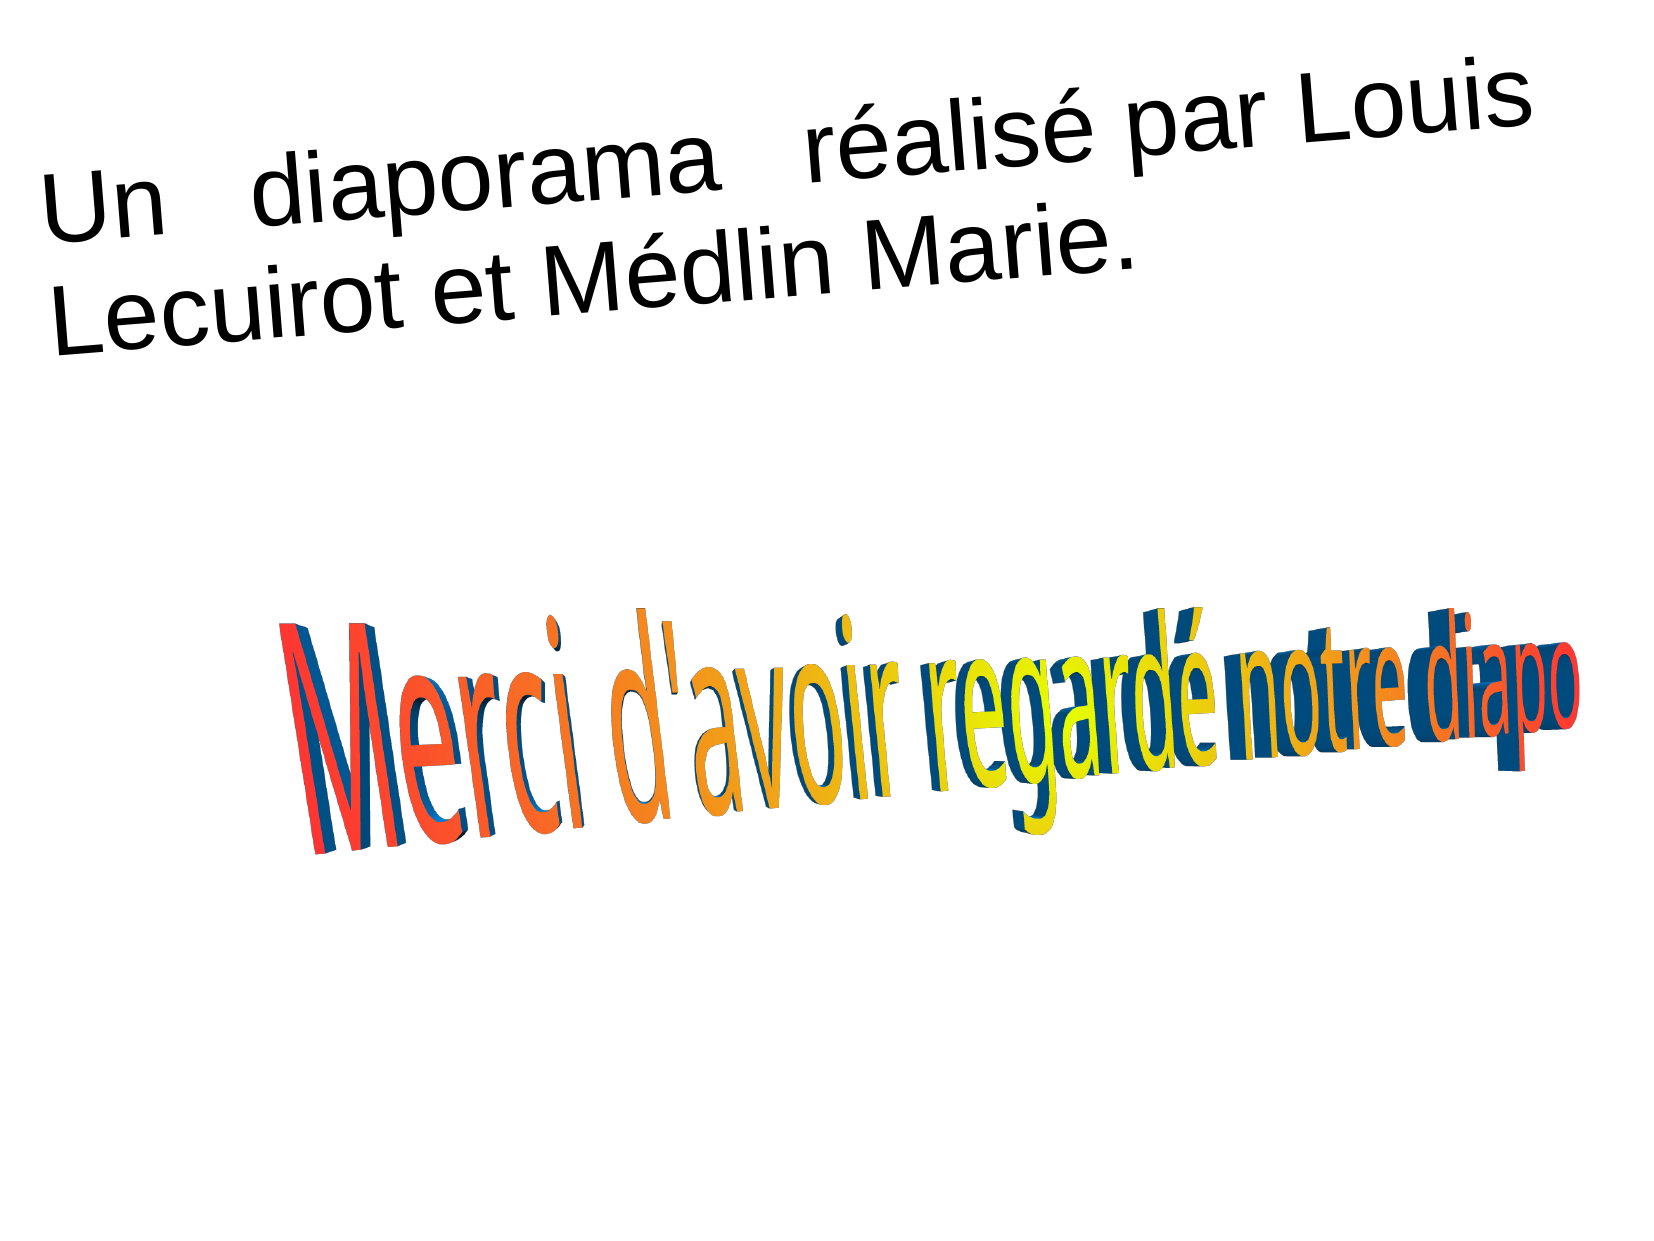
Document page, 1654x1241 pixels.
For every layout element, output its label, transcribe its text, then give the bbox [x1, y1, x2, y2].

text_box Un diaporama réalisé par Louis Lecuirot et Médlin Marie. [19, 23, 1645, 1166]
